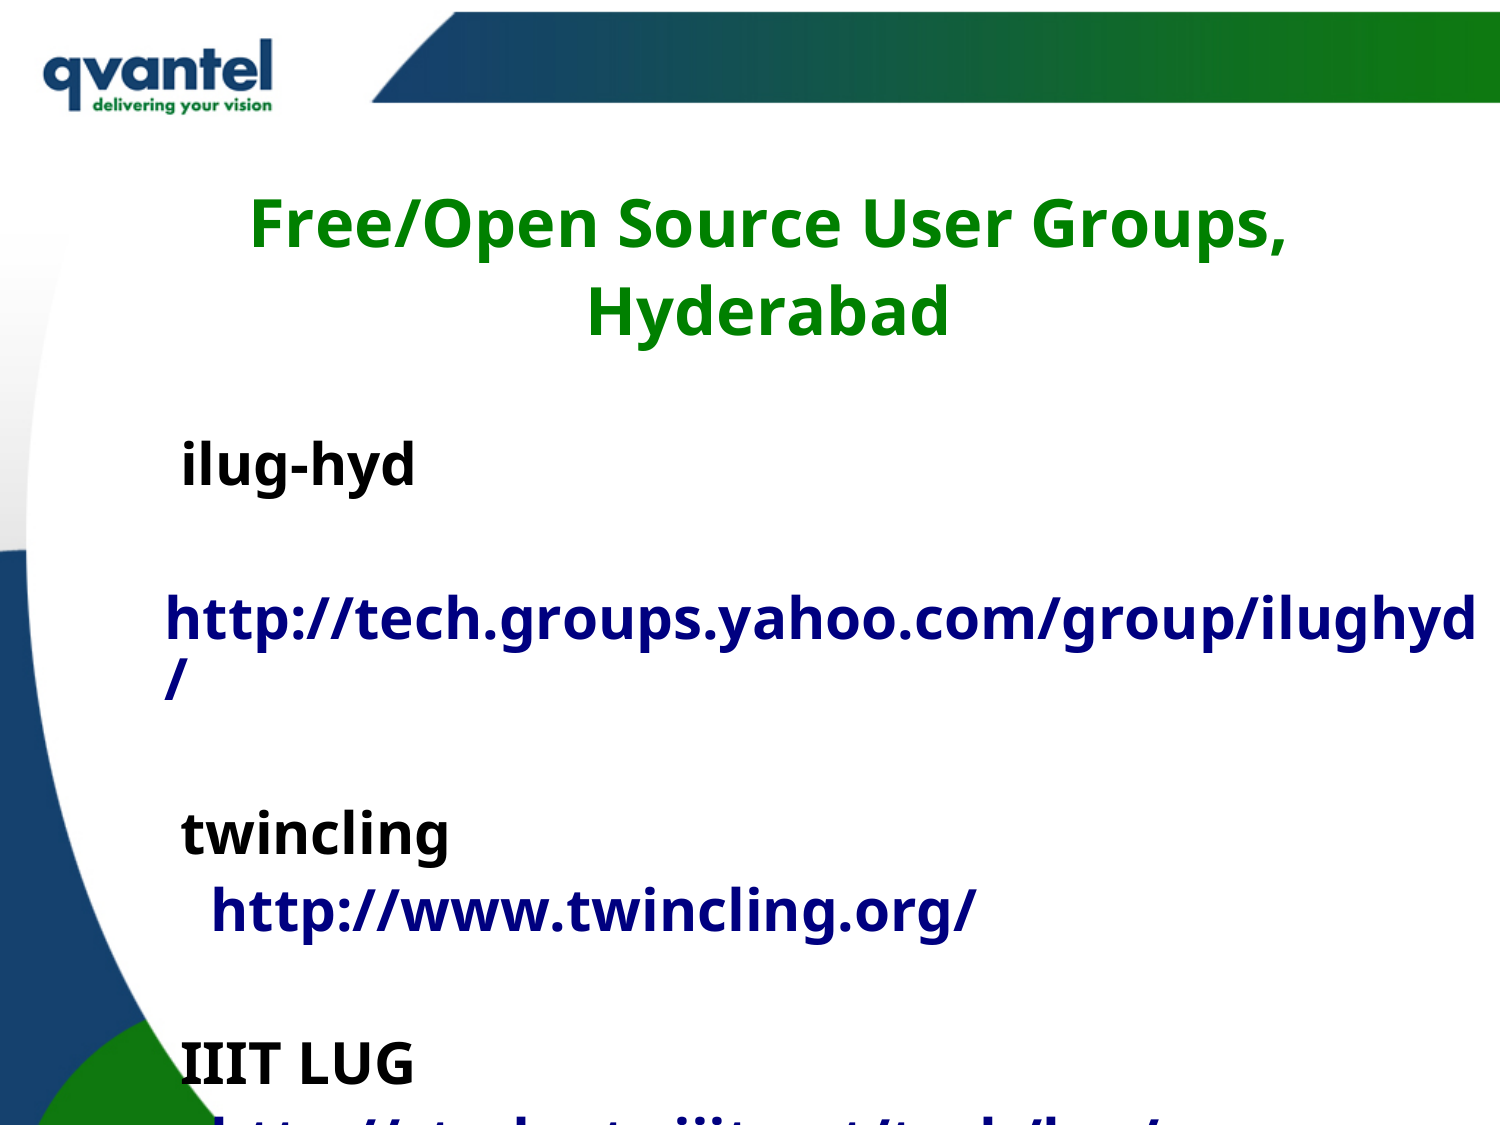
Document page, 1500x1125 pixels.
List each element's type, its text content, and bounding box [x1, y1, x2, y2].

text_box Free/Open Source User Groups, Hyderabad [150, 169, 1388, 338]
text_box ilug-hyd http://tech.groups.yahoo.com/group/ilughyd/ twincling http://www.twincling.org/ IIIT LUG http://students.iiit.net/tech/lug/ [150, 337, 1495, 1125]
picture [0, 0, 1500, 1125]
